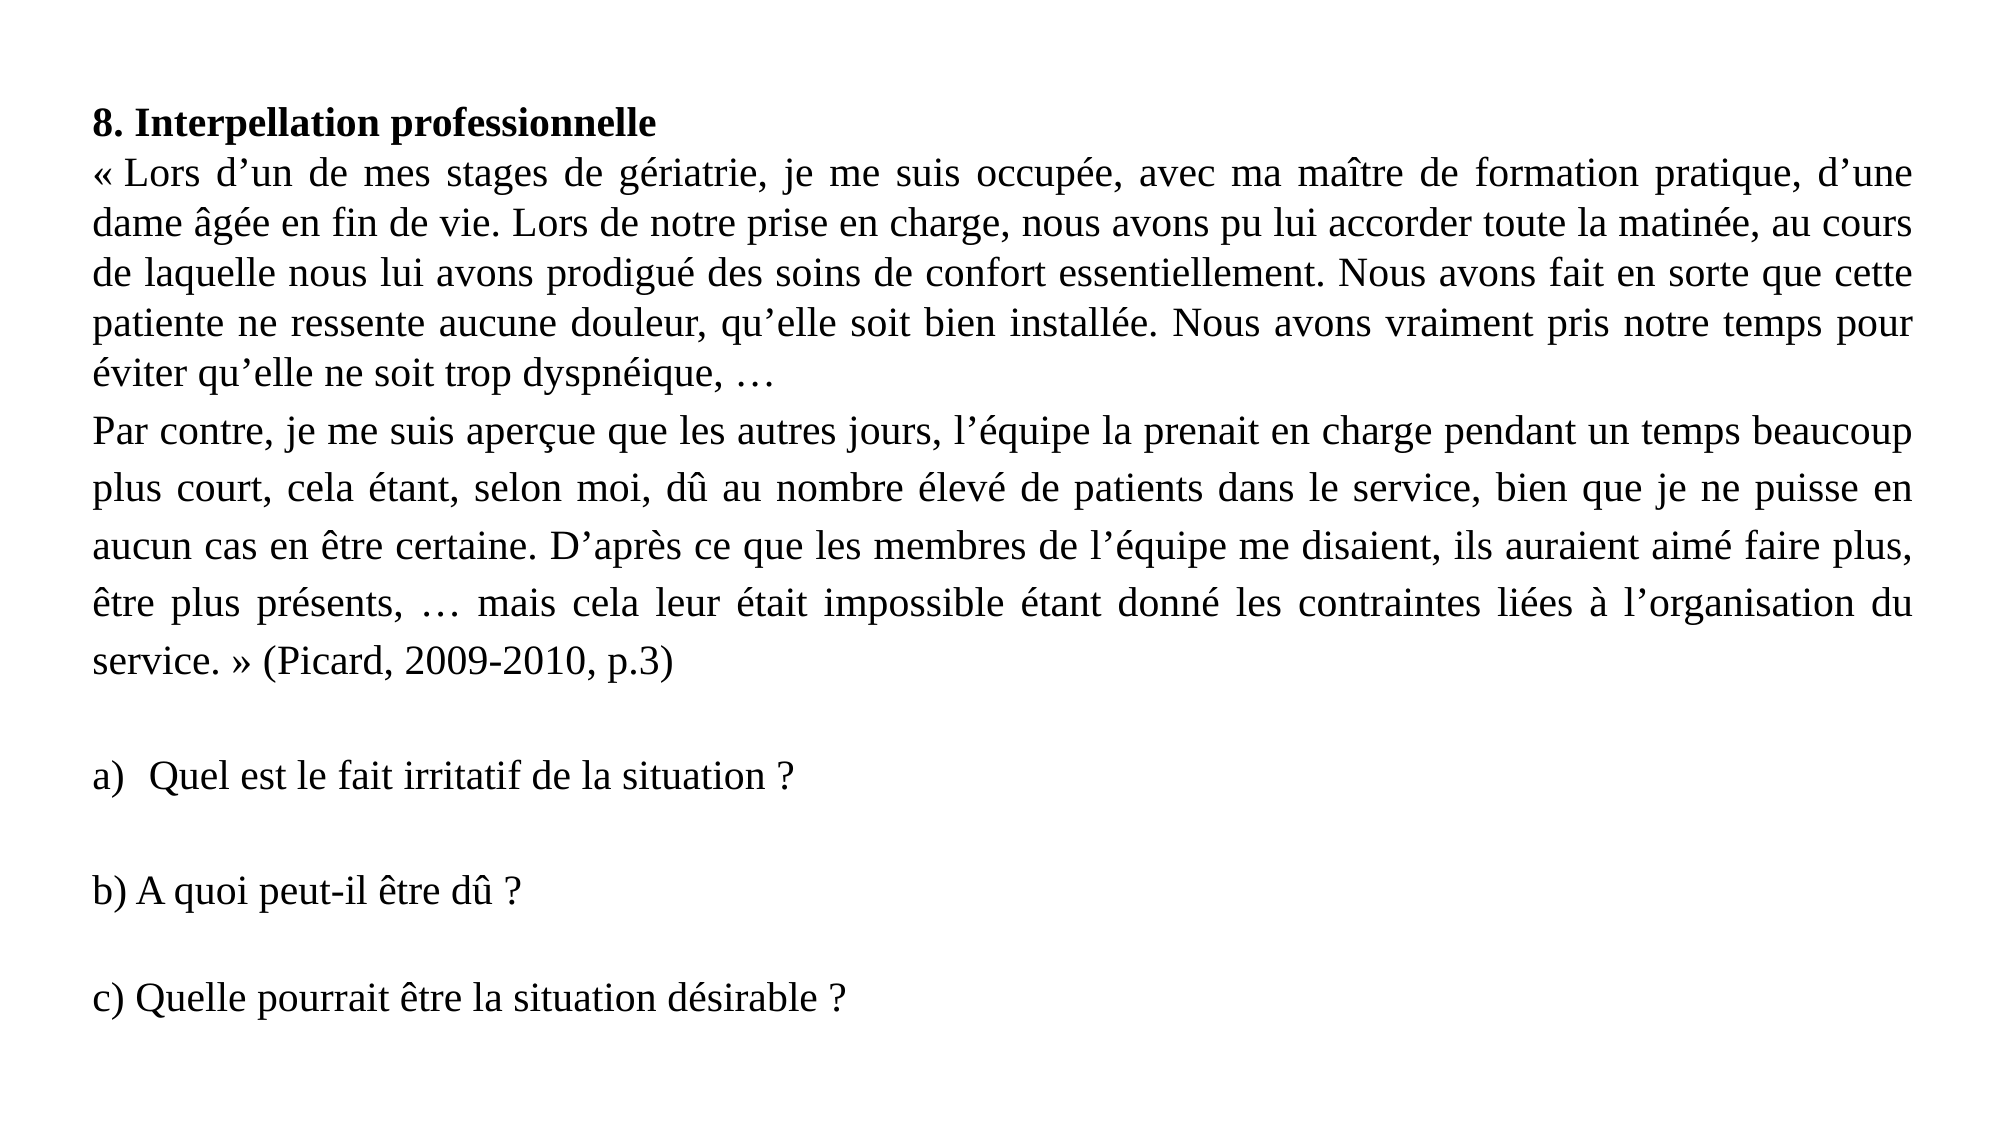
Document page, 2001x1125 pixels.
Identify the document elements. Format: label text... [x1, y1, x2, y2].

text_box 8. Interpellation professionnelle « Lors d’un de mes stages de gériatrie, je me suis occupée, avec ma maître de formation pratique, d’une dame âgée en fin de vie. Lors de notre prise en charge, nous avons pu lui accorder toute la matinée, au cours de laquelle nous lui avons prodigué des soins de confort essentiellement. Nous avons fait en sorte que cette patiente ne ressente aucune douleur, qu’elle soit bien installée. Nous avons vraiment pris notre temps pour éviter qu’elle ne soit trop dyspnéique, … Par contre, je me suis aperçue que les autres jours, l’équipe la prenait en charge pendant un temps beaucoup plus court, cela étant, selon moi, dû au nombre élevé de patients dans le service, bien que je ne puisse en aucun cas en être certaine. D’après ce que les membres de l’équipe me disaient, ils auraient aimé faire plus, être plus présents, … mais cela leur était impossible étant donné les contraintes liées à l’organisation du service. » (Picard, 2009-2010, p.3) Quel est le fait irritatif de la situation ? b) A quoi peut-il être dû ? c) Quelle pourrait être la situation désirable ? [77, 80, 1943, 1028]
